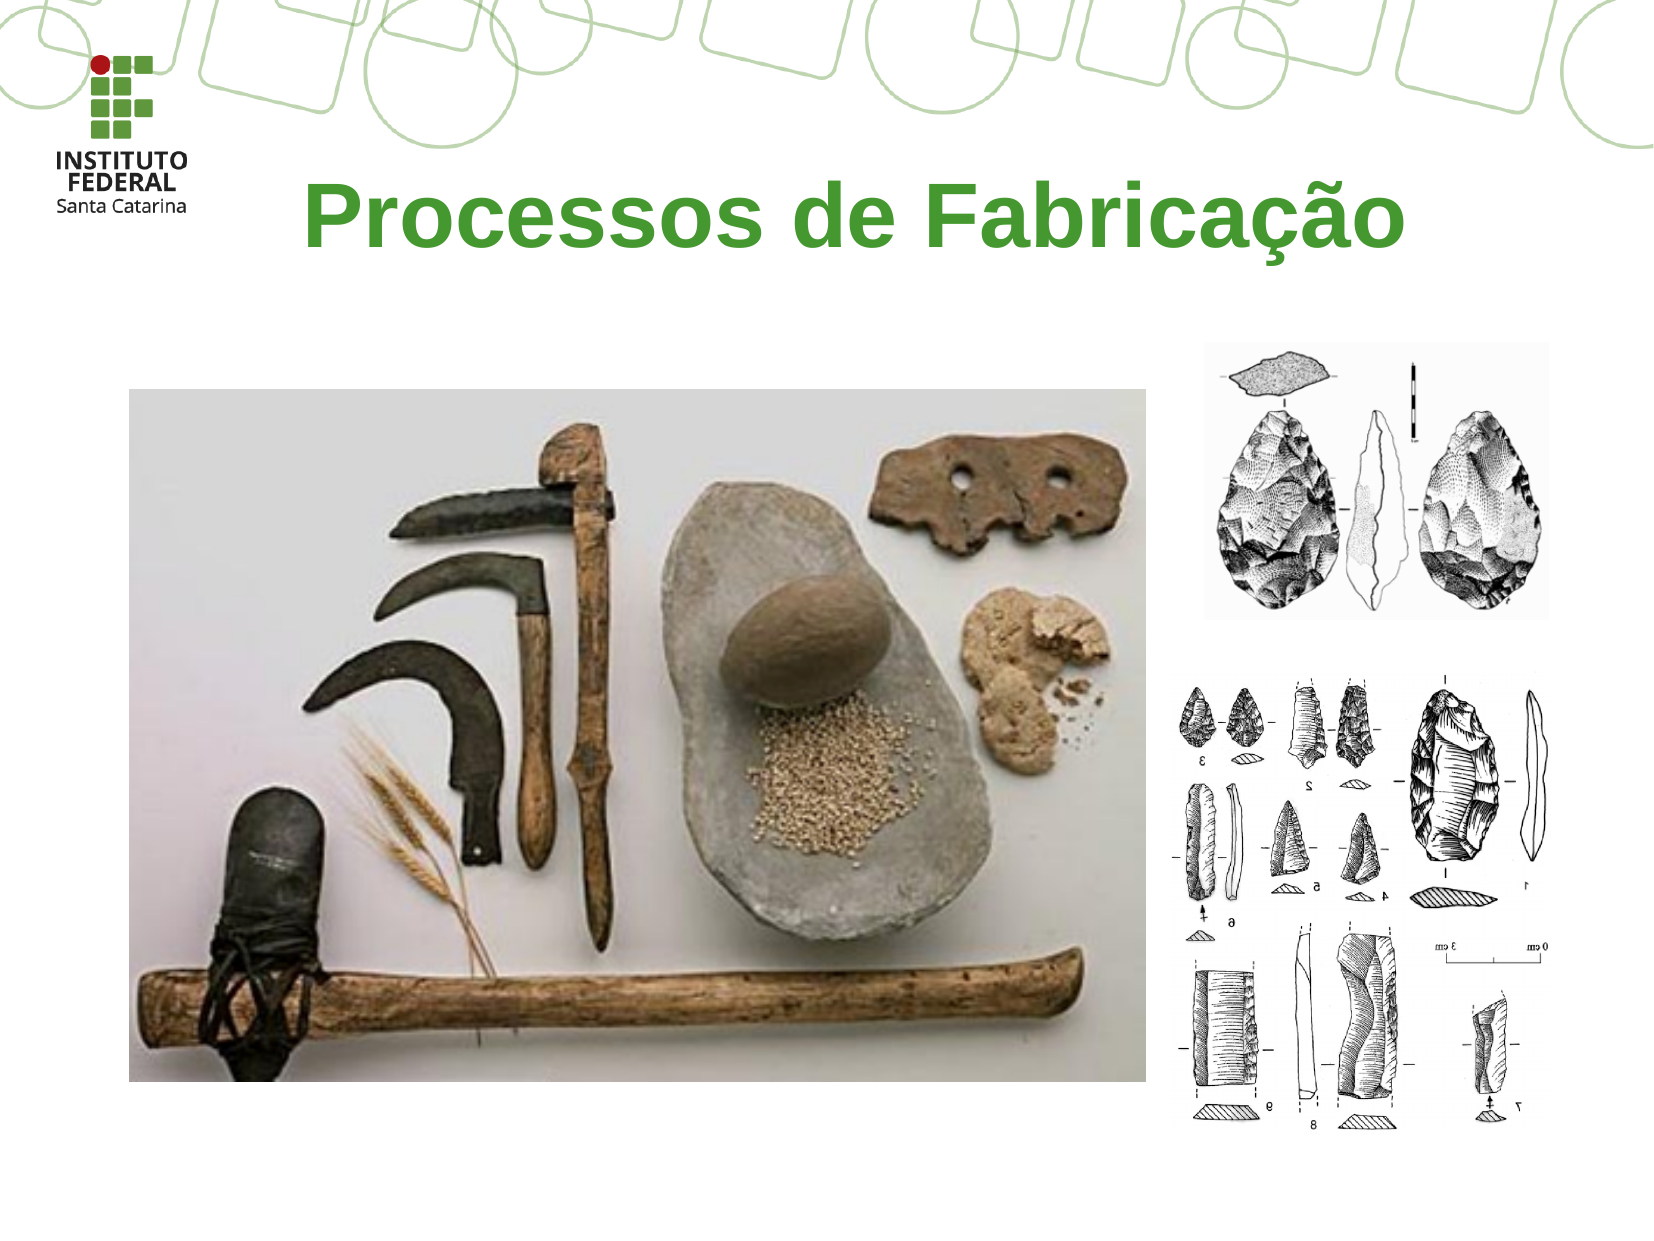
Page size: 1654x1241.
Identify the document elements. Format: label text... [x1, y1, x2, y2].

title Processos de Fabricação [212, 111, 1524, 319]
picture [0, 0, 1654, 1169]
